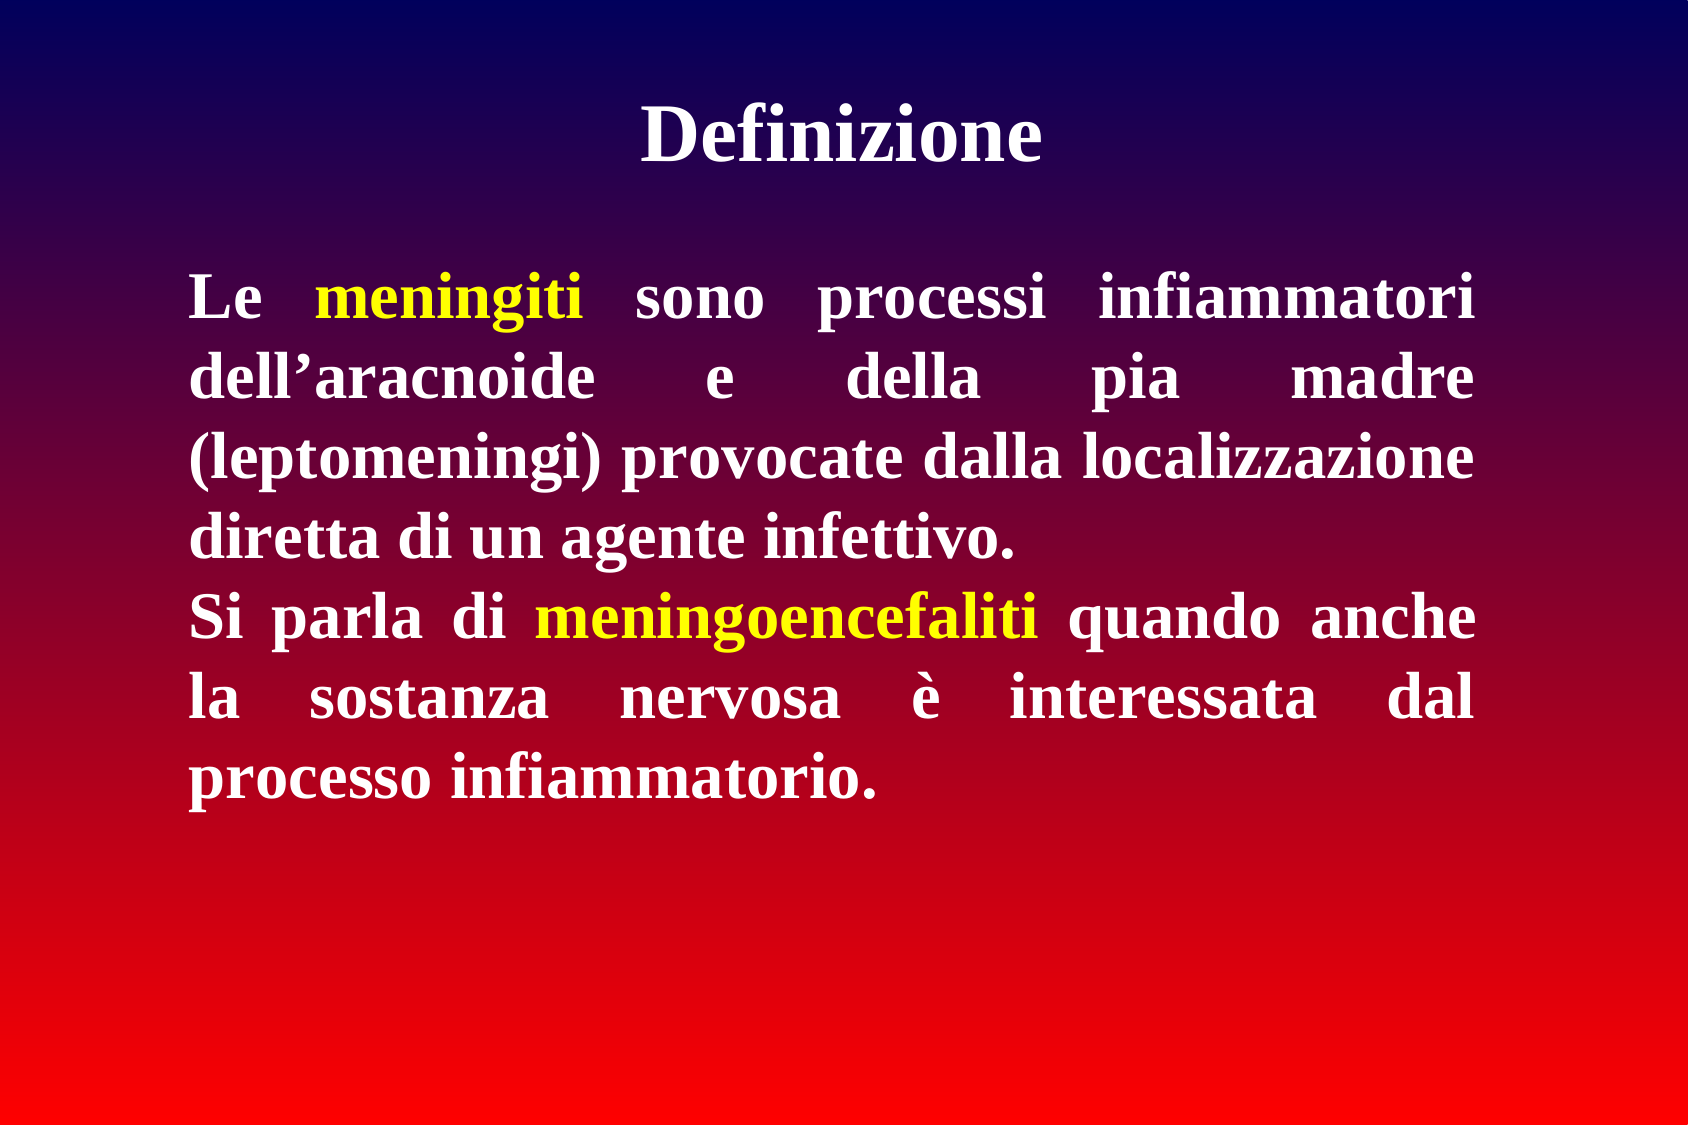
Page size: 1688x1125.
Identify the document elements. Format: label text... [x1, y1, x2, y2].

text_box Definizione [122, 0, 1562, 320]
text_box Le meningiti sono processi infiammatori dell’aracnoide e della pia madre (leptomeningi) provocate dalla localizzazione diretta di un agente infettivo. Si parla di meningoencefaliti quando anche la sostanza nervosa è interessata dal processo infiammatorio. [173, 244, 1492, 820]
